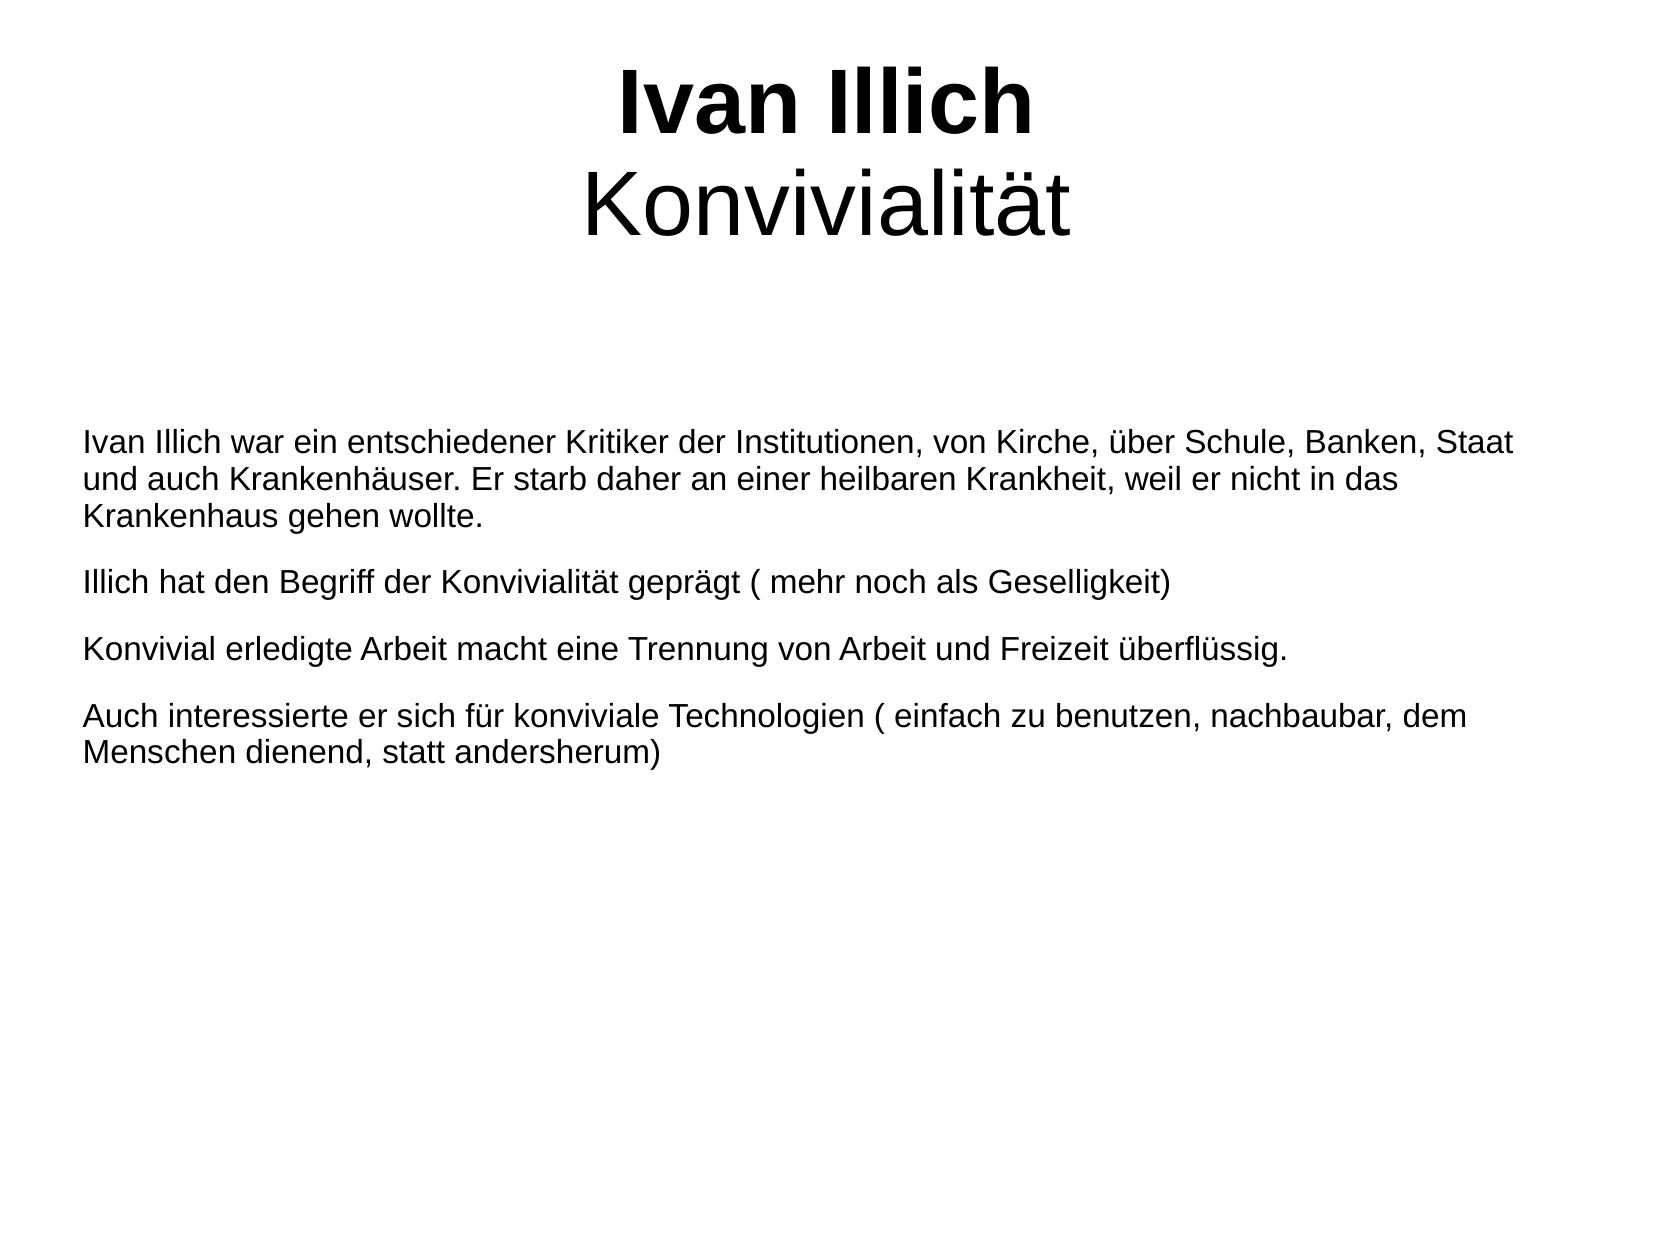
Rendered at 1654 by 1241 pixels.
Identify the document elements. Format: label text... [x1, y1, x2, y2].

title Ivan Illich Konvivialität [82, 49, 1571, 257]
list Ivan Illich war ein entschiedener Kritiker der Institutionen, von Kirche, über Schule, Banken, Staat und auch Krankenhäuser. Er starb daher an einer heilbaren Krankheit, weil er nicht in das Krankenhaus gehen wollte. Illich hat den Begriff der Konvivialität geprägt ( mehr noch als Geselligkeit) Konvivial erledigte Arbeit macht eine Trennung von Arbeit und Freizeit überflüssig. Auch interessierte er sich für konviviale Technologien ( einfach zu benutzen, nachbaubar, dem Menschen dienend, statt andersherum) [82, 290, 1571, 1010]
